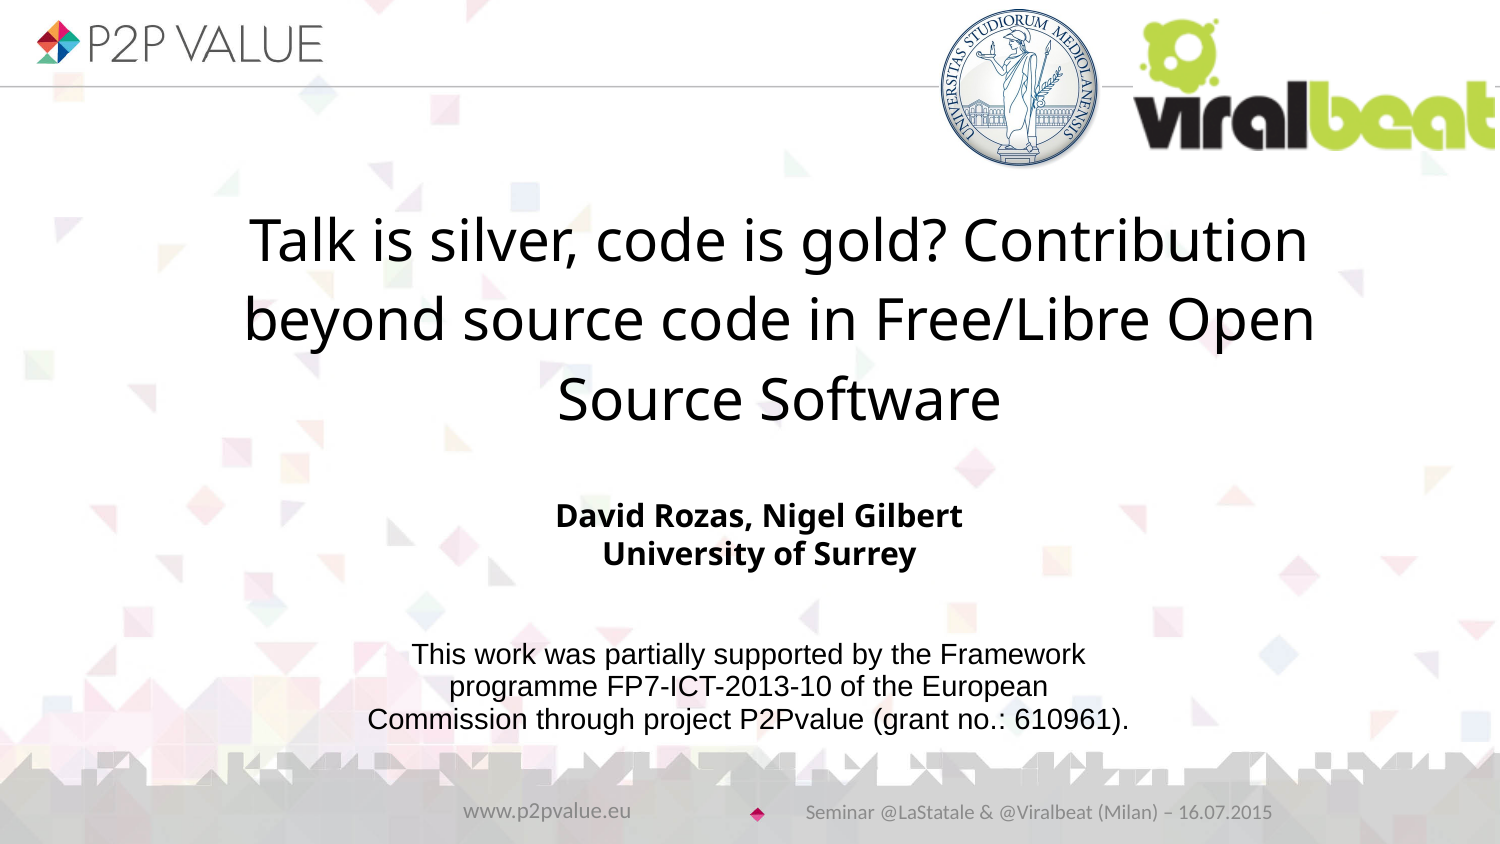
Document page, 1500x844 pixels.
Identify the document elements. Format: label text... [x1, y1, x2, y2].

text_box Seminar @LaStatale & @Viralbeat (Milan) – 16.07.2015 [792, 788, 1485, 834]
title Talk is silver, code is gold? Contribution beyond source code in Free/Libre Open Source Software [164, 184, 1396, 453]
picture [0, 0, 1500, 844]
subtitle David Rozas, Nigel Gilbert University of Surrey [348, 488, 1171, 579]
text_box www.p2pvalue.eu [456, 789, 675, 829]
text_box This work was partially supported by the Framework programme FP7-ICT-2013-10 of the European Commission through project P2Pvalue (grant no.: 610961). [352, 630, 1148, 811]
